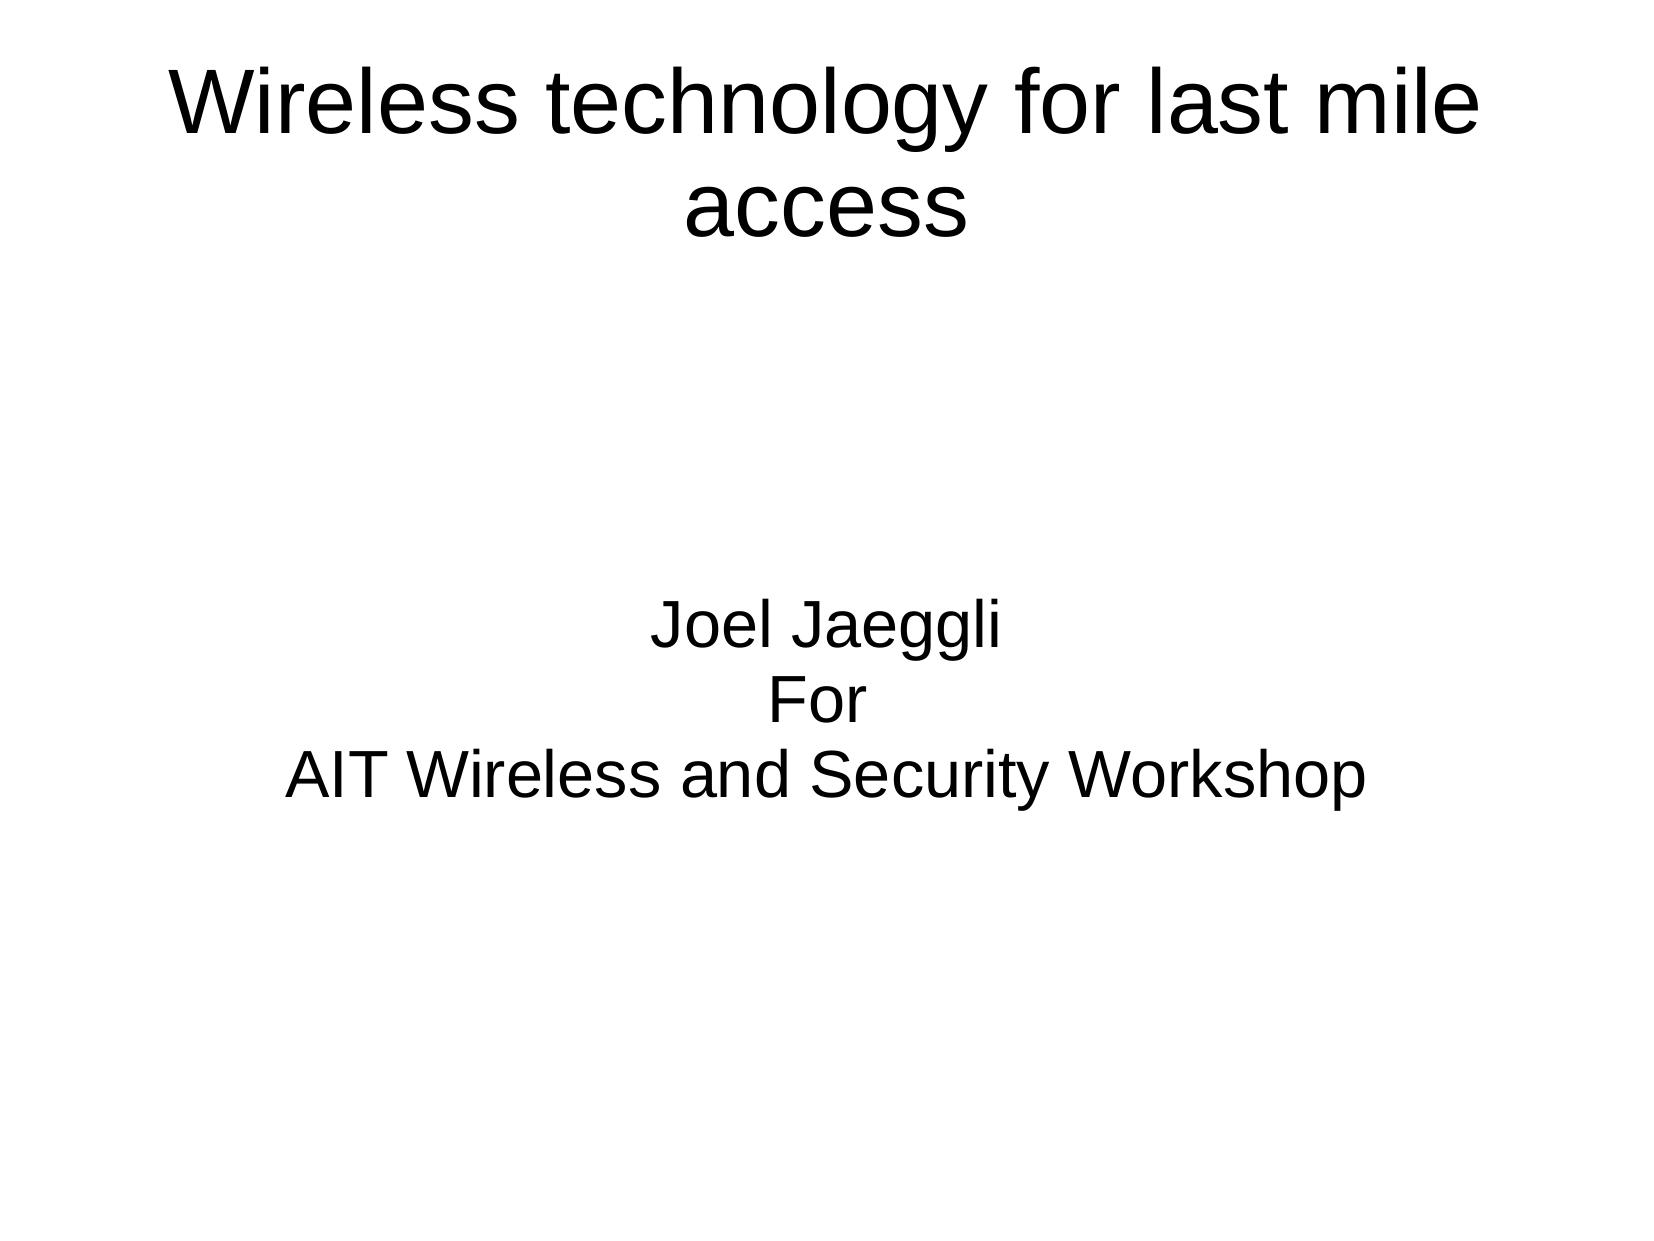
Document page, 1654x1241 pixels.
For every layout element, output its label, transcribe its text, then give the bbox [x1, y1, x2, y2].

subtitle Joel Jaeggli For AIT Wireless and Security Workshop [82, 297, 1571, 1102]
title Wireless technology for last mile access [82, 50, 1571, 256]
